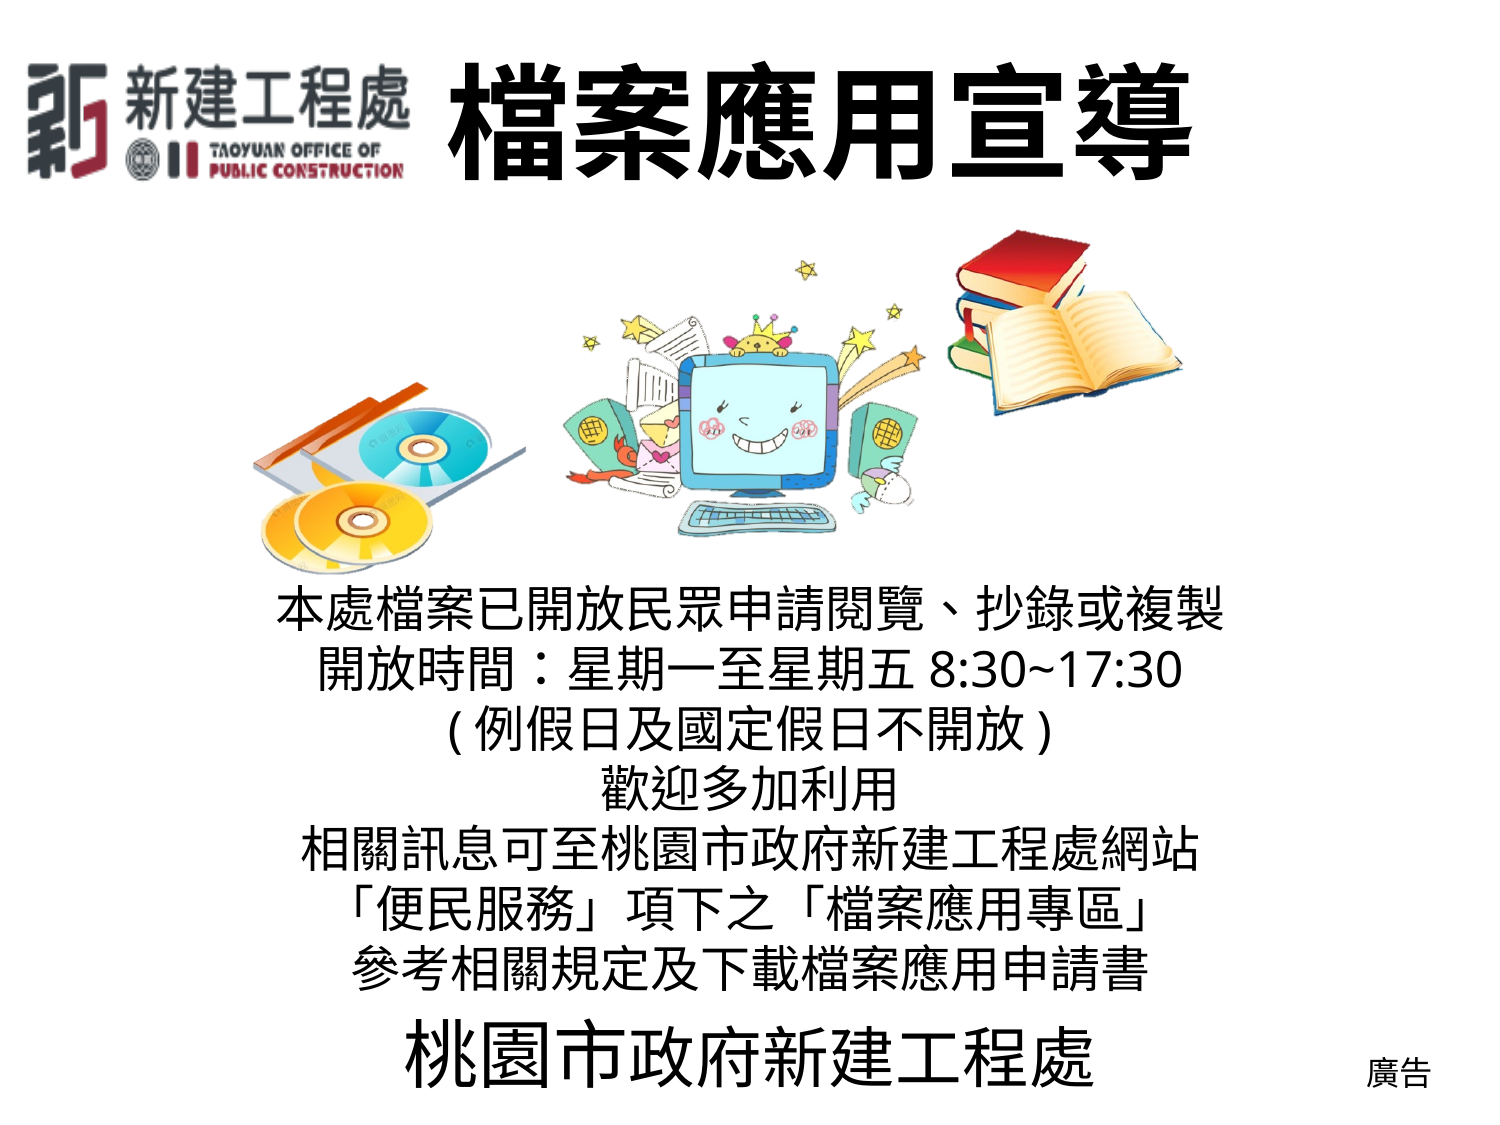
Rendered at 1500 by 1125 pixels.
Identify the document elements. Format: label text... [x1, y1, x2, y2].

picture [5, 7, 432, 232]
picture [947, 202, 1186, 442]
text_box 桃園市政府新建工程處 [367, 999, 1133, 1105]
picture [244, 197, 938, 579]
text_box 本處檔案已開放民眾申請閱覽、抄錄或複製 開放時間：星期一至星期五8:30~17:30 (例假日及國定假日不開放) 歡迎多加利用 相關訊息可至桃園市政府新建工程處網站 「便民服務」項下之「檔案應用專區」 參考相關規定及下載檔案應用申請書 [159, 570, 1341, 1006]
text_box 廣告 [1340, 1044, 1459, 1100]
text_box 檔案應用宣導 [432, 37, 1329, 203]
